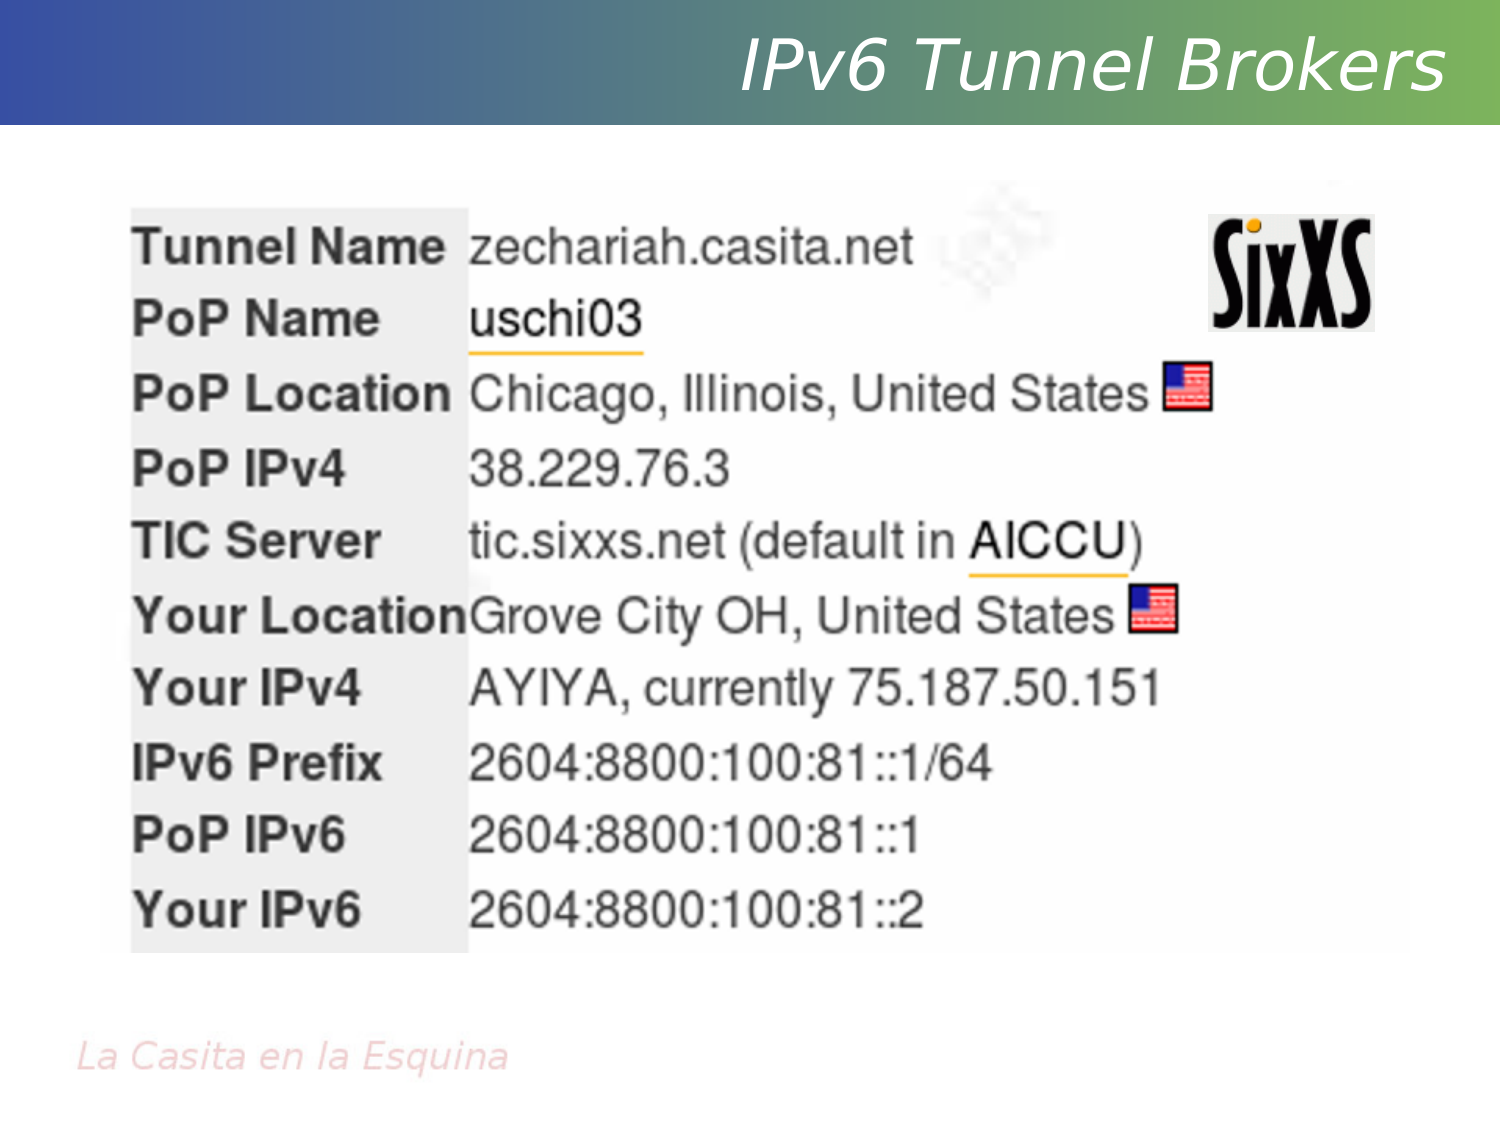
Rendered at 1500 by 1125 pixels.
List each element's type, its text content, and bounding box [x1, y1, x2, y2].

picture [100, 180, 1410, 953]
picture [45, 1019, 545, 1095]
title IPv6 Tunnel Brokers [62, 12, 1463, 113]
